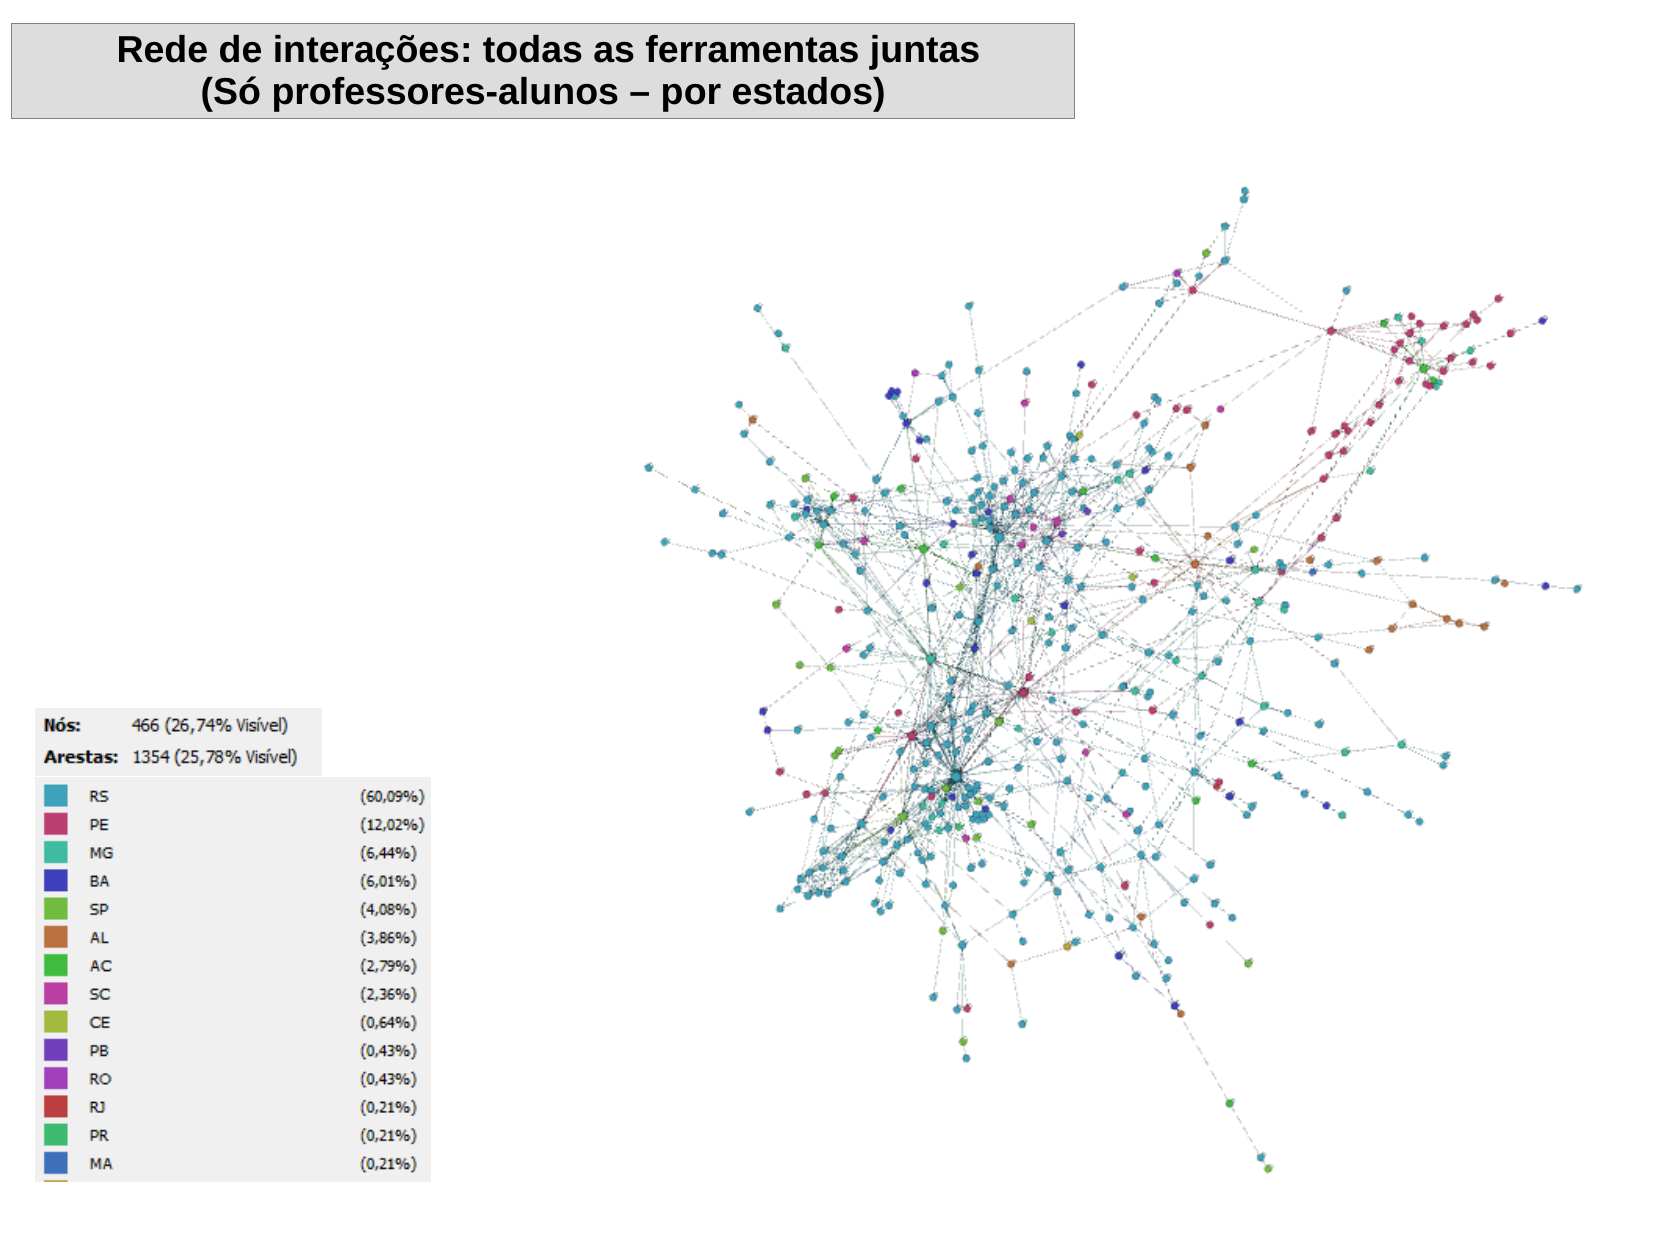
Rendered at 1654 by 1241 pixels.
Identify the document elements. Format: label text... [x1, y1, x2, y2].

picture [610, 153, 1595, 1191]
picture [35, 708, 322, 776]
picture [35, 777, 431, 1182]
text_box Rede de interações: todas as ferramentas juntas (Só professores-alunos – por estados) [11, 23, 1075, 119]
